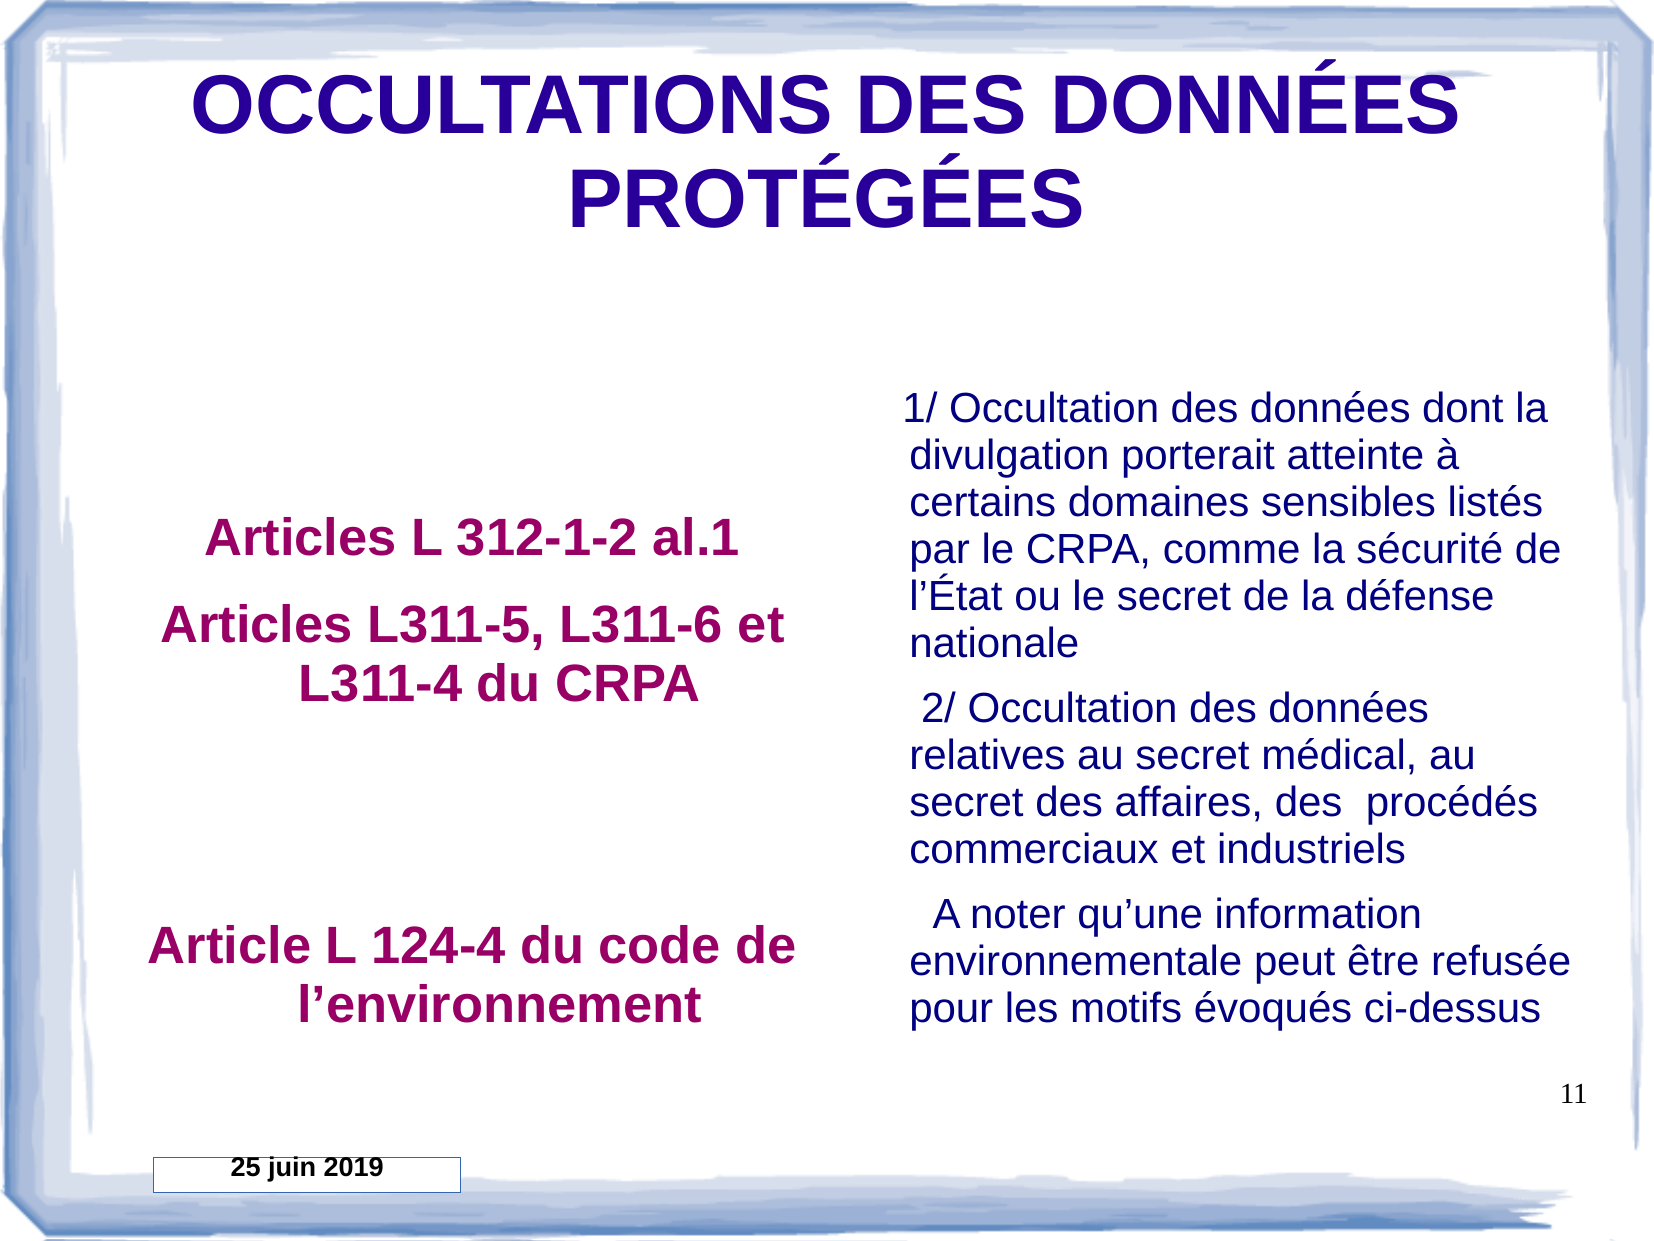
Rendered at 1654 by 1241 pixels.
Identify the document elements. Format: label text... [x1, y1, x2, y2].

picture [0, 0, 1654, 1241]
title OCCULTATIONS DES DONNÉES PROTÉGÉES [82, 49, 1570, 256]
list 1/ Occultation des données dont la divulgation porterait atteinte à certains domaines sensibles listés par le CRPA, comme la sécurité de l’État ou le secret de la défense nationale 2/ Occultation des données relatives au secret médical, au secret des affaires, des procédés commerciaux et industriels A noter qu’une information environnementale peut être refusée pour les motifs évoqués ci-dessus [874, 267, 1583, 1182]
list Articles L 312-1-2 al.1 Articles L311-5, L311-6 et L311-4 du CRPA Article L 124-4 du code de l’environnement [118, 324, 827, 1040]
text_box 25 juin 2019 [153, 1157, 461, 1193]
